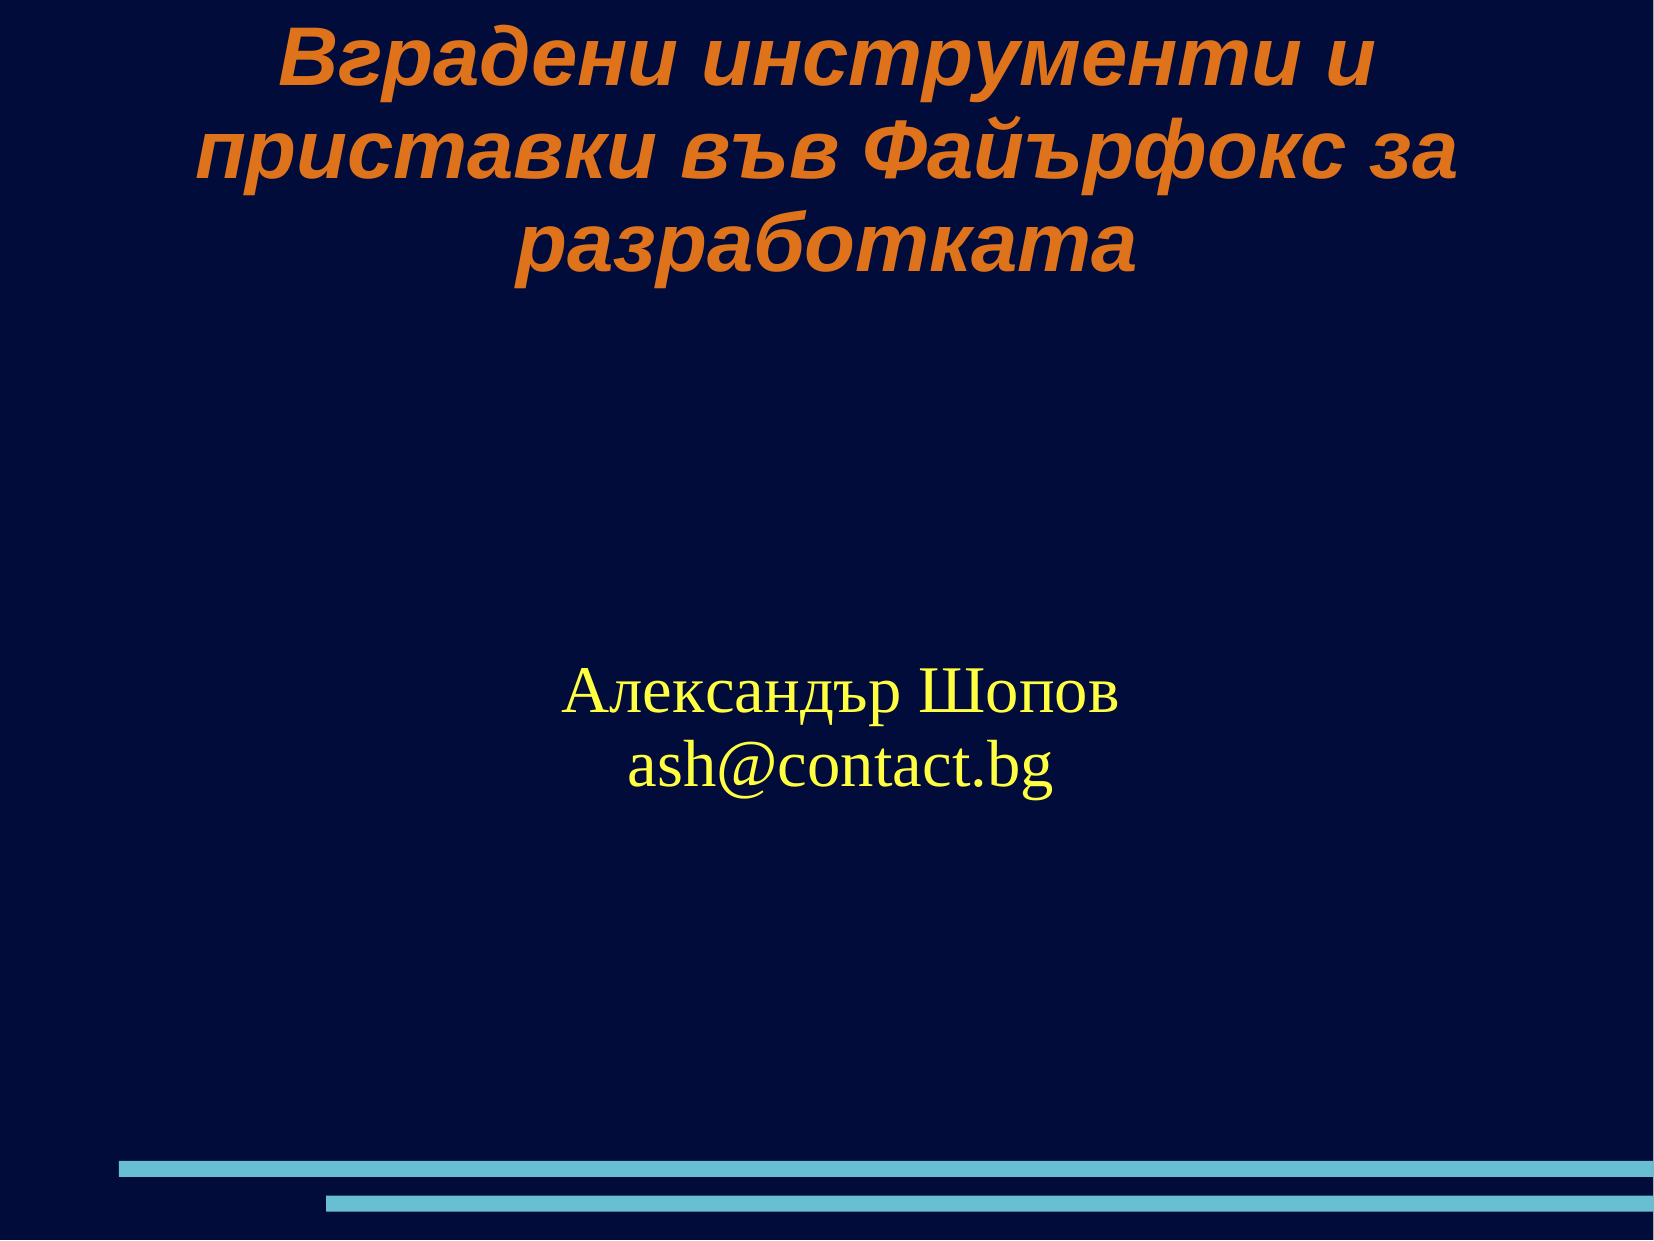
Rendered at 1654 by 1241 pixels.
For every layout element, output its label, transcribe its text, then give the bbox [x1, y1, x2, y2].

subtitle Александър Шопов ash@contact.bg [121, 322, 1561, 1133]
title Вградени инструменти и приставки във Файърфокс за разработката [121, 0, 1534, 322]
